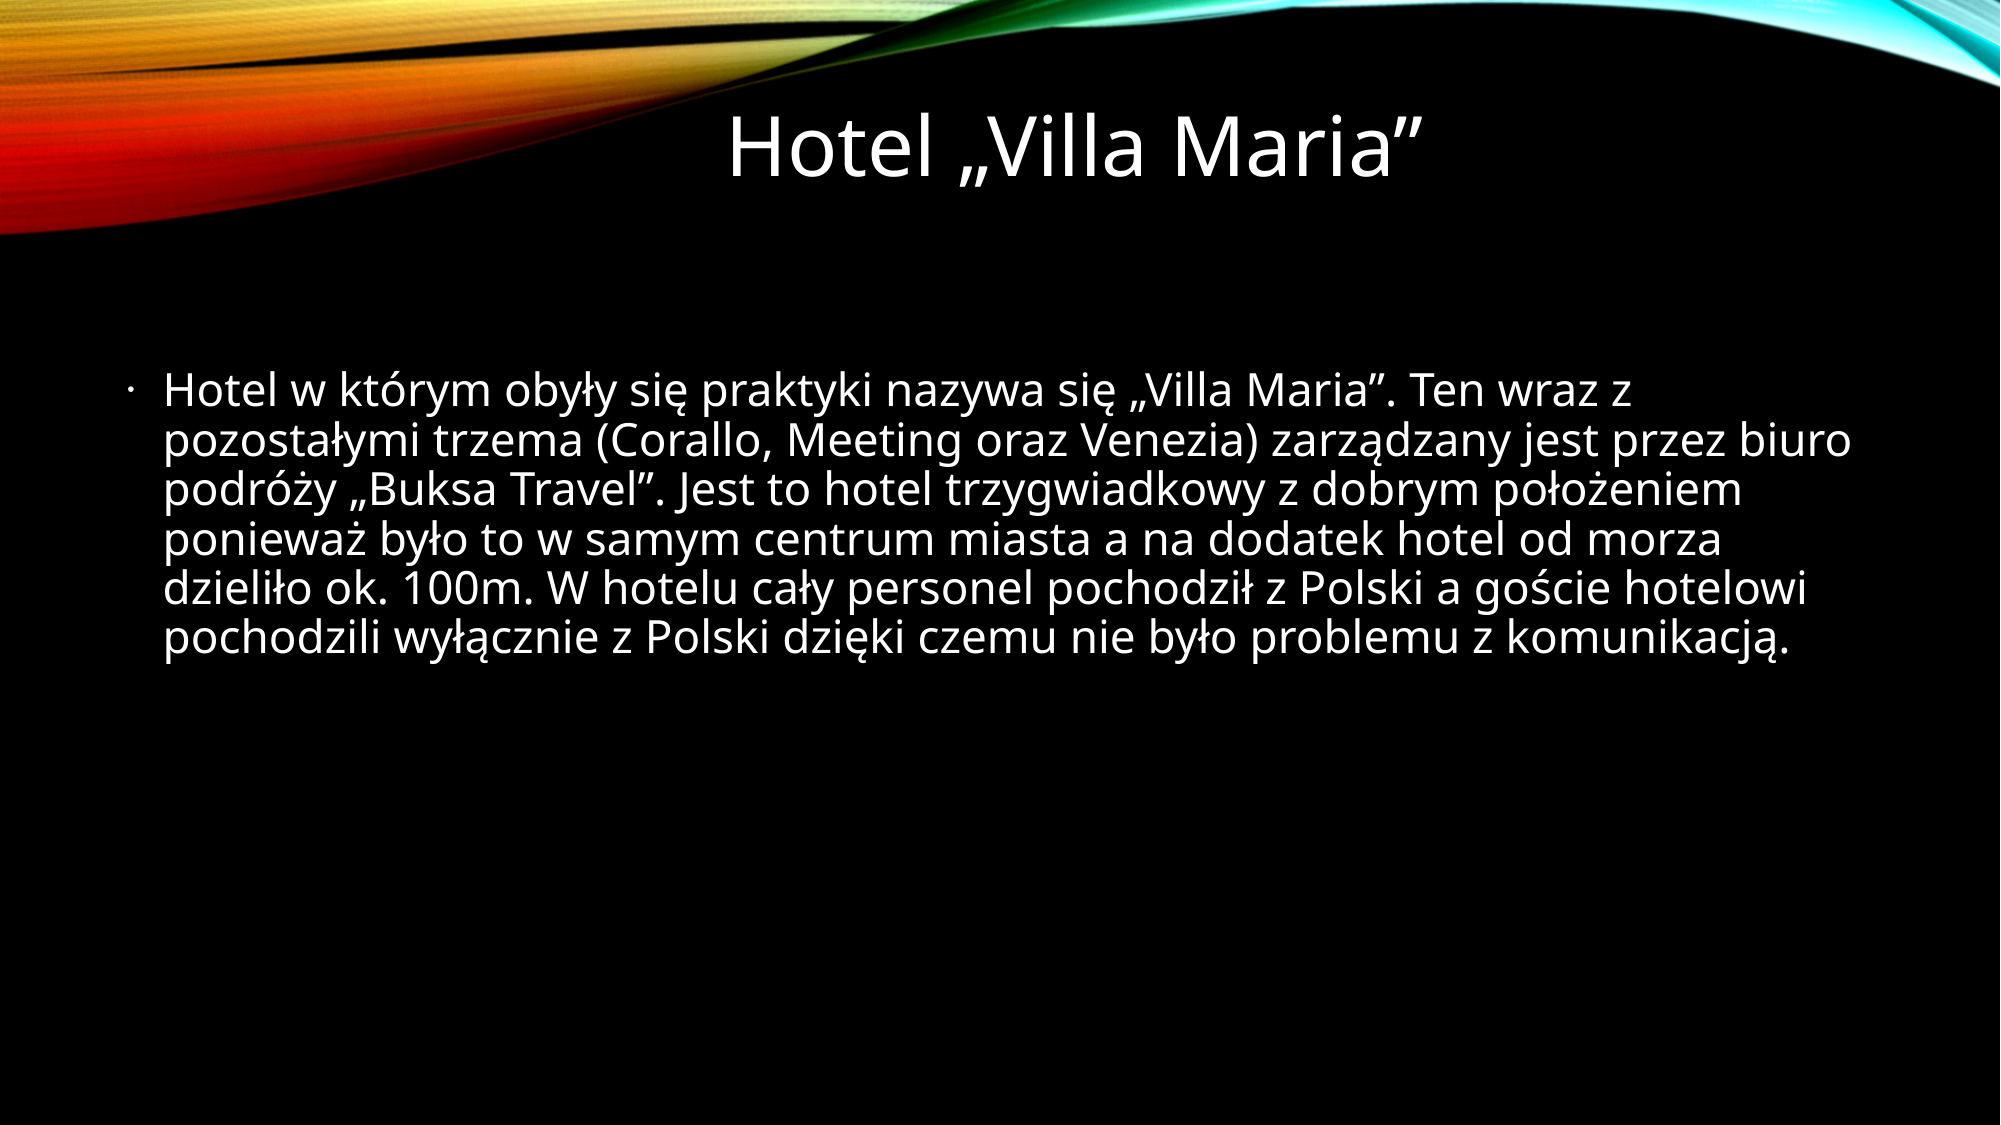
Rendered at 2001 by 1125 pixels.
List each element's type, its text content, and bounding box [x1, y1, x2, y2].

text_box Hotel w którym obyły się praktyki nazywa się „Villa Maria”. Ten wraz z pozostałymi trzema (Corallo, Meeting oraz Venezia) zarządzany jest przez biuro podróży „Buksa Travel”. Jest to hotel trzygwiadkowy z dobrym położeniem ponieważ było to w samym centrum miasta a na dodatek hotel od morza dzieliło ok. 100m. W hotelu cały personel pochodził z Polski a goście hotelowi pochodzili wyłącznie z Polski dzięki czemu nie było problemu z komunikacją. [112, 359, 1888, 1020]
text_box Hotel „Villa Maria” [27, 43, 1440, 256]
picture [0, 0, 2000, 237]
